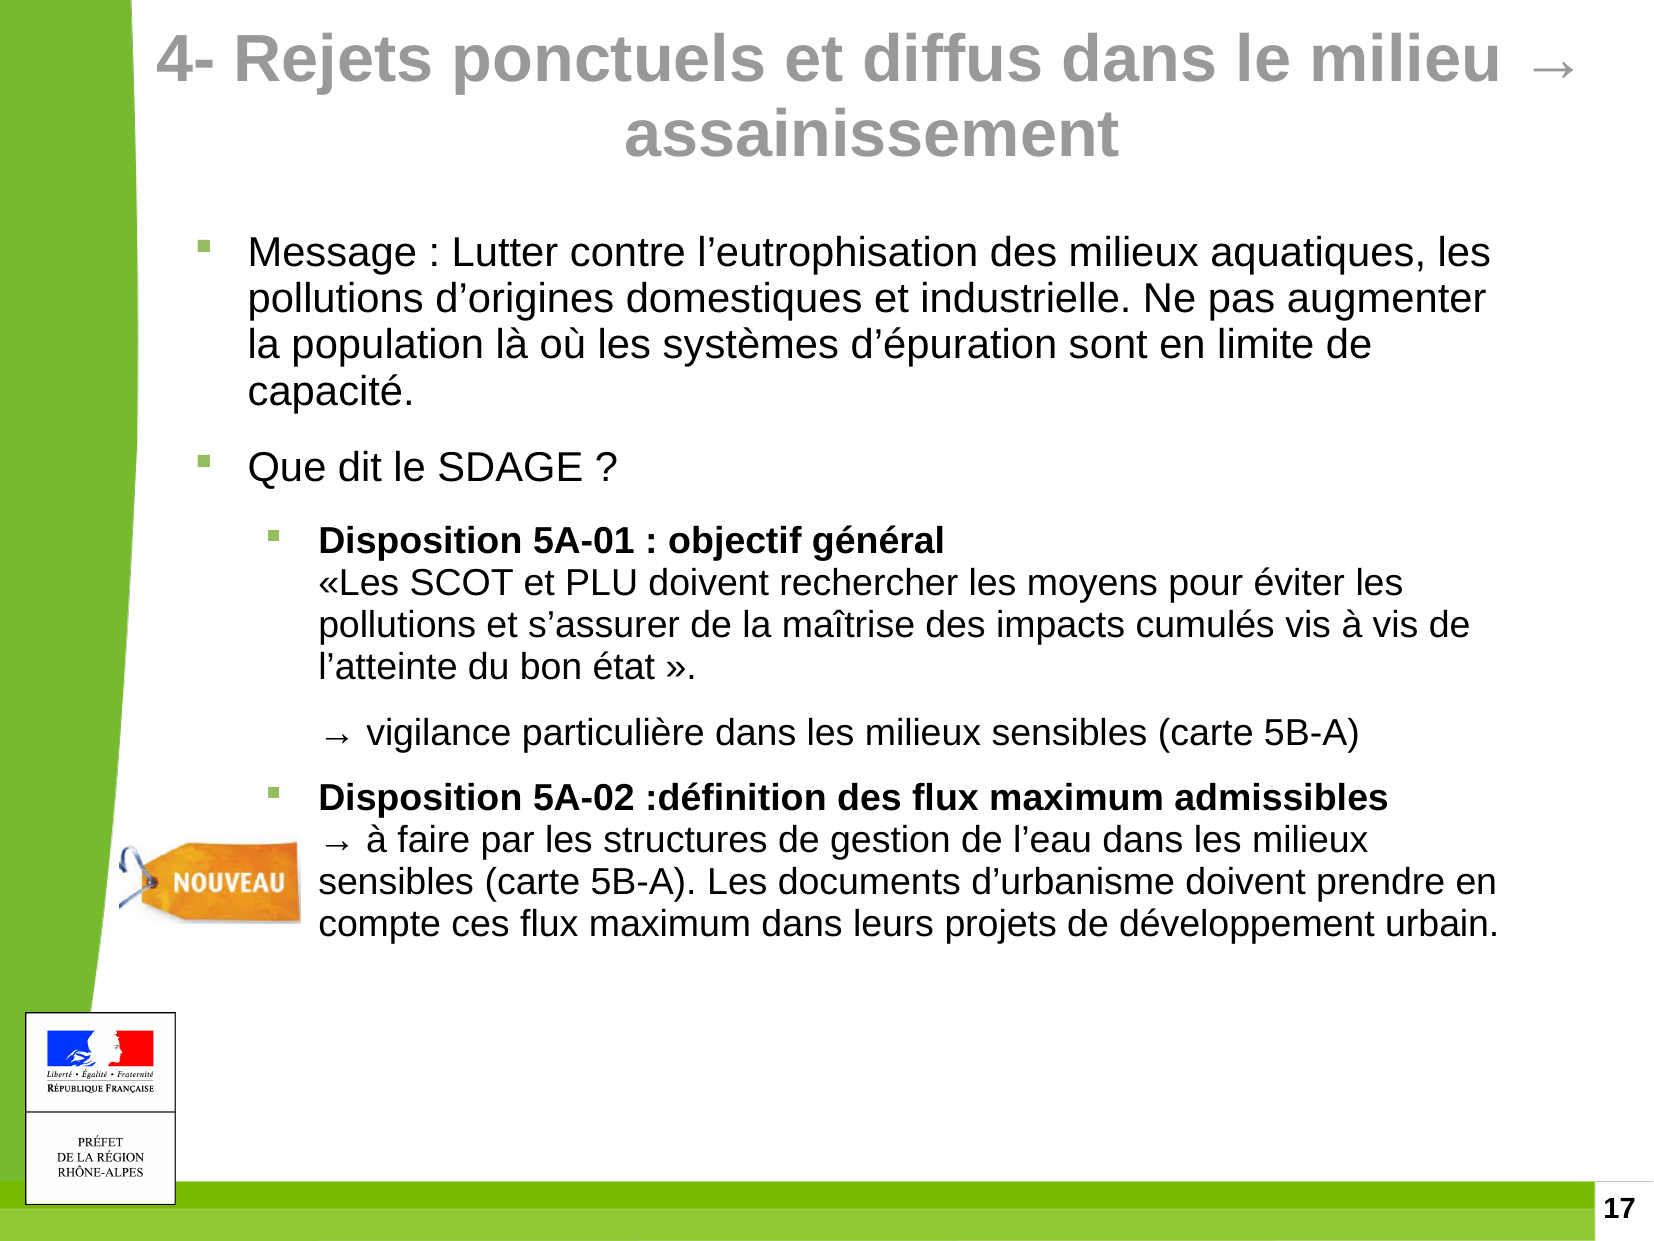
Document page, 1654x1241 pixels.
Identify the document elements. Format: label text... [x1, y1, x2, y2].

list Message : Lutter contre l’eutrophisation des milieux aquatiques, les pollutions d’origines domestiques et industrielle. Ne pas augmenter la population là où les systèmes d’épuration sont en limite de capacité. Que dit le SDAGE ? Disposition 5A-01 : objectif général «Les SCOT et PLU doivent rechercher les moyens pour éviter les pollutions et s’assurer de la maîtrise des impacts cumulés vis à vis de l’atteinte du bon état ». → vigilance particulière dans les milieux sensibles (carte 5B-A) Disposition 5A-02 :définition des flux maximum admissibles → à faire par les structures de gestion de l’eau dans les milieux sensibles (carte 5B-A). Les documents d’urbanisme doivent prendre en compte ces flux maximum dans leurs projets de développement urbain. [176, 228, 1506, 1060]
title 4- Rejets ponctuels et diffus dans le milieu → assainissement [155, 0, 1590, 193]
picture [0, 0, 1654, 1241]
